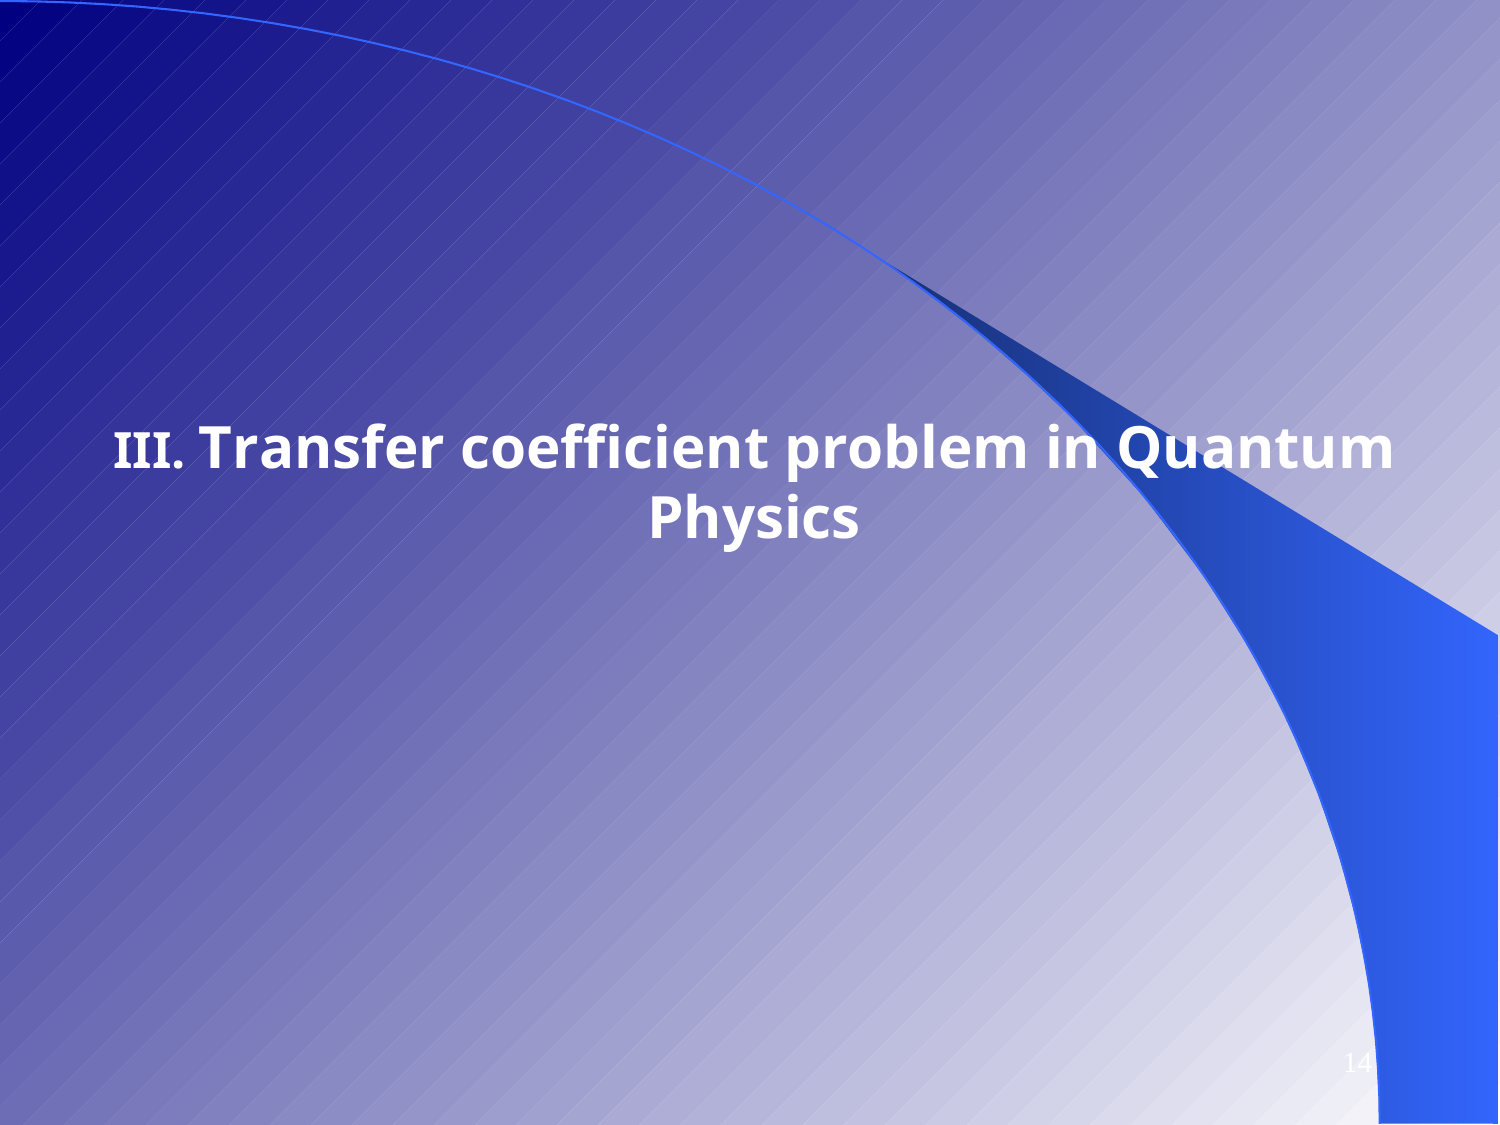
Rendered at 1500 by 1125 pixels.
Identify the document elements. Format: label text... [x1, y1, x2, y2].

text_box III. Transfer coefficient problem in Quantum Physics [8, 402, 1500, 558]
